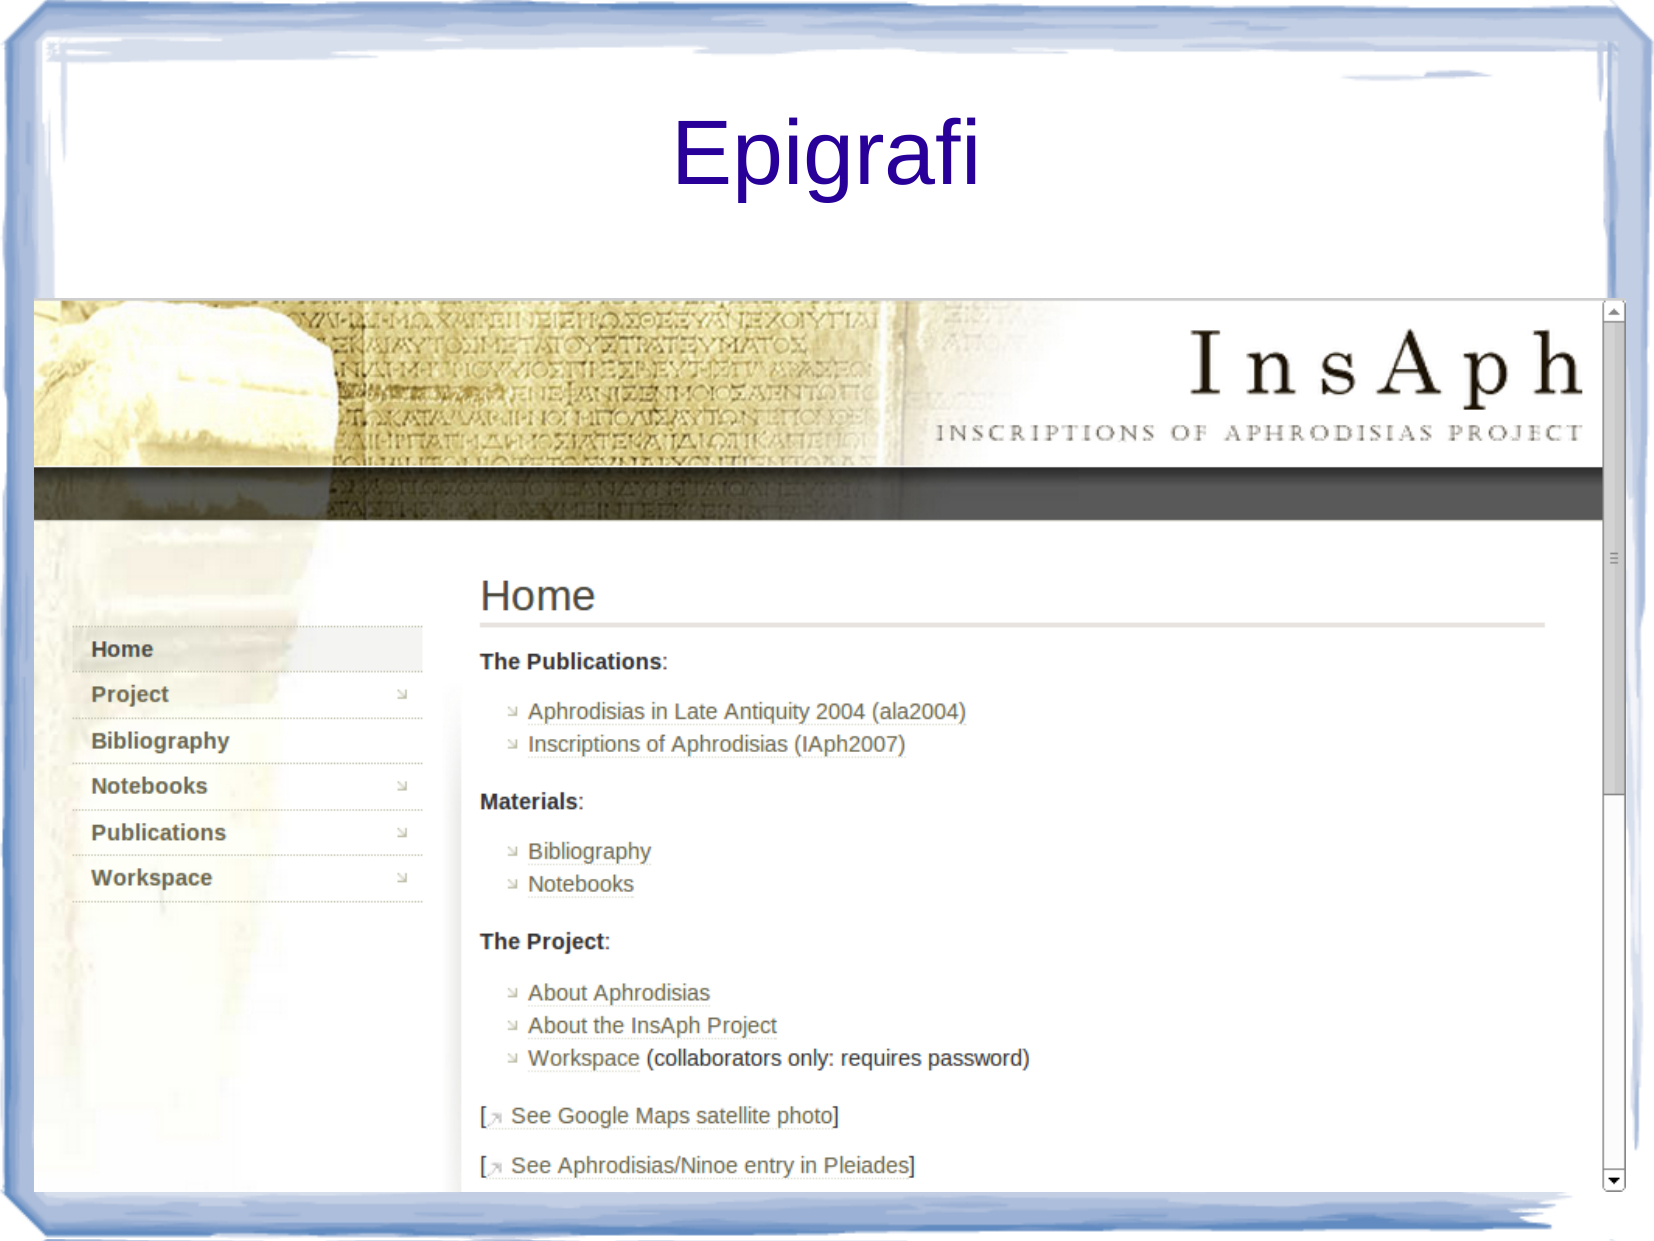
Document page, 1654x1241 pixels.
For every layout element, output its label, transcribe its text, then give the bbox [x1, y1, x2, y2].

picture [0, 0, 1654, 1241]
title Epigrafi [82, 49, 1571, 257]
